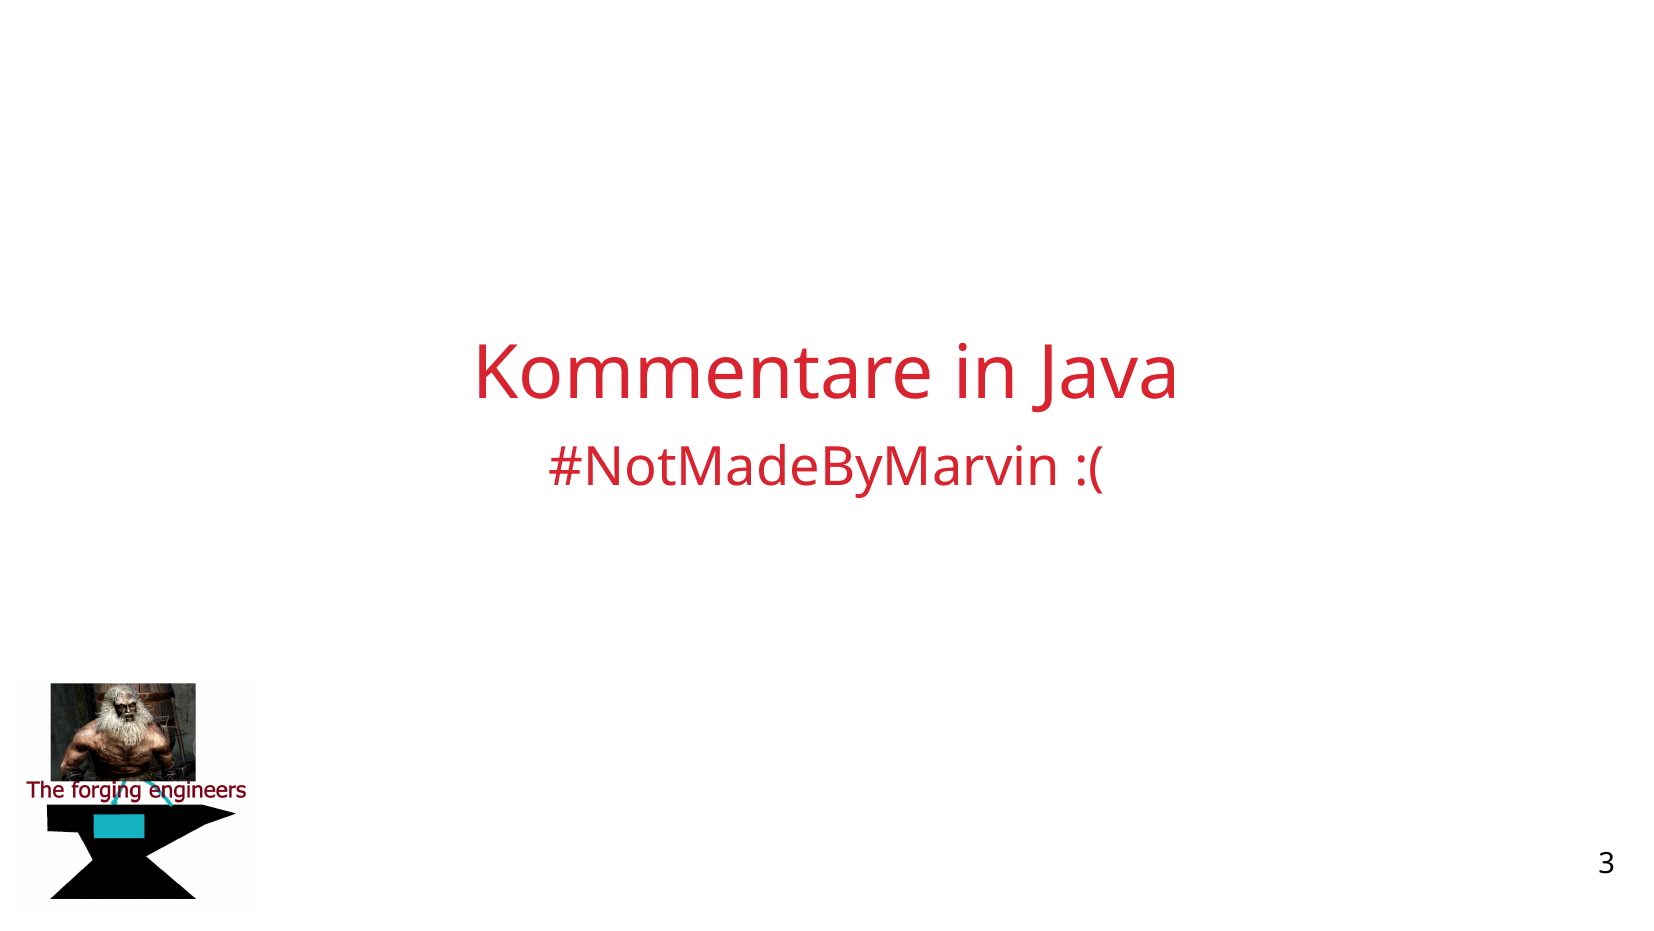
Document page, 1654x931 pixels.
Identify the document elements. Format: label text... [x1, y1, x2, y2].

text_box #NotMadeByMarvin :( [82, 432, 1571, 496]
picture [17, 679, 254, 916]
text_box Kommentare in Java [82, 324, 1571, 413]
